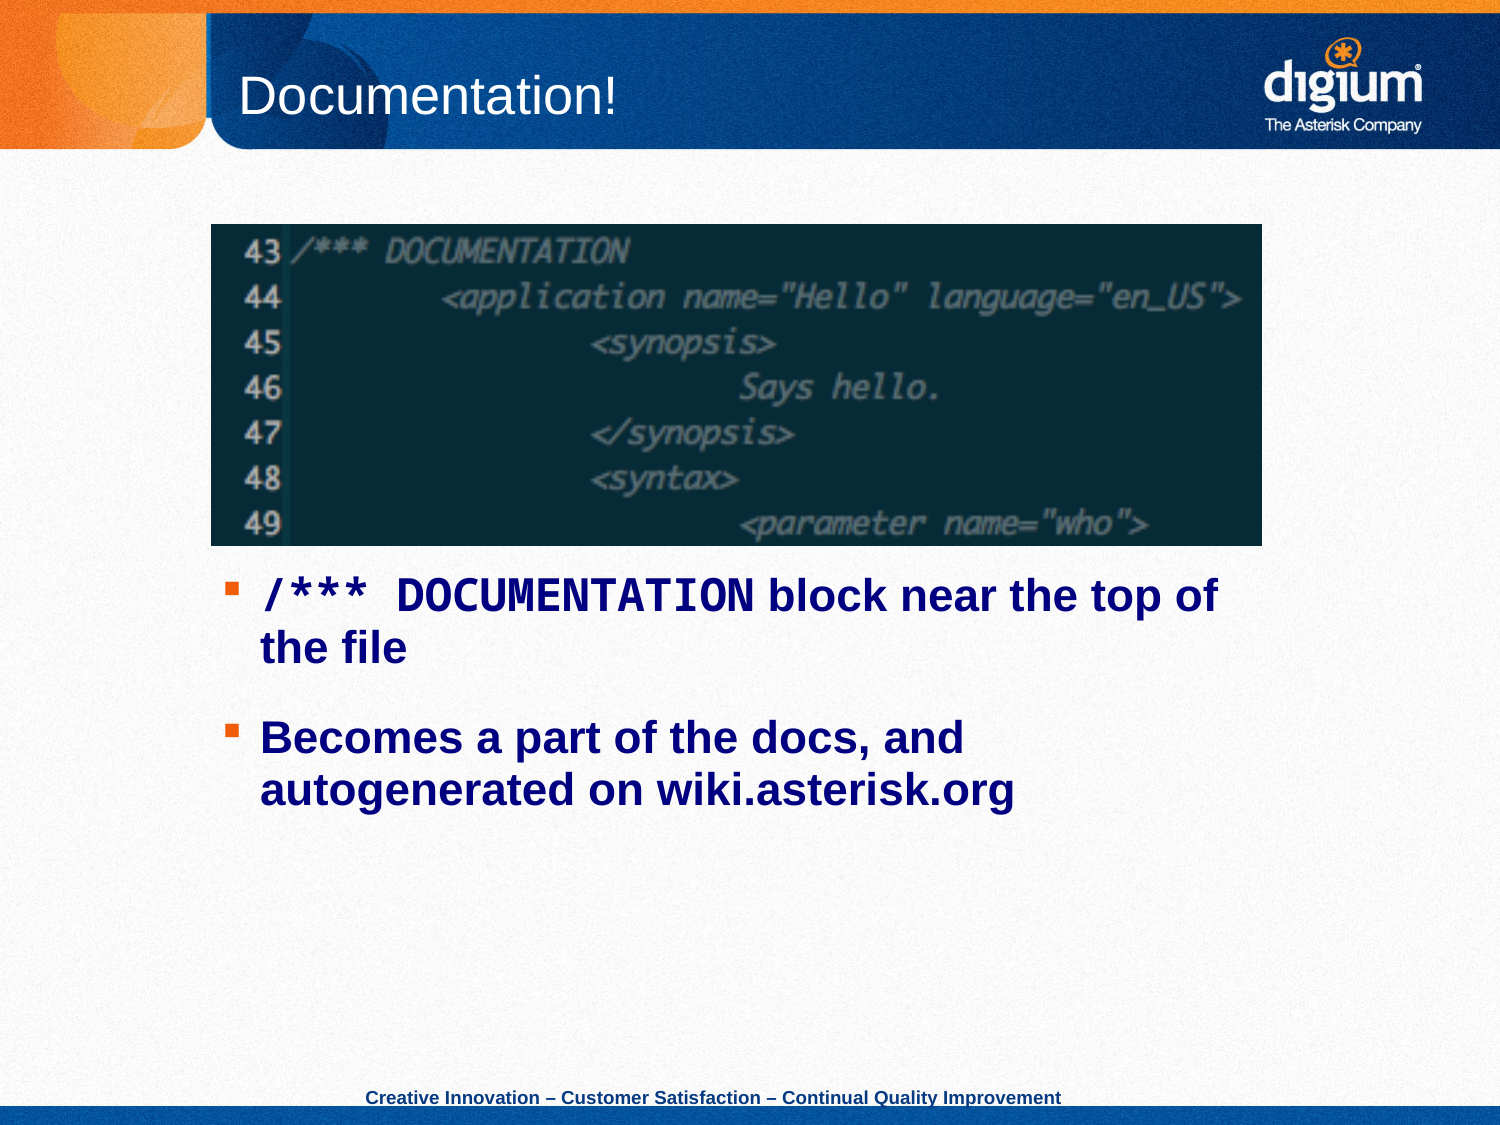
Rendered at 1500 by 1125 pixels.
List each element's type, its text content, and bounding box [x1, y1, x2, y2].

title Documentation! [238, 27, 1243, 127]
picture [0, 0, 1500, 1125]
list /*** DOCUMENTATION block near the top of the file Becomes a part of the docs, and autogenerated on wiki.asterisk.org [206, 562, 1301, 877]
